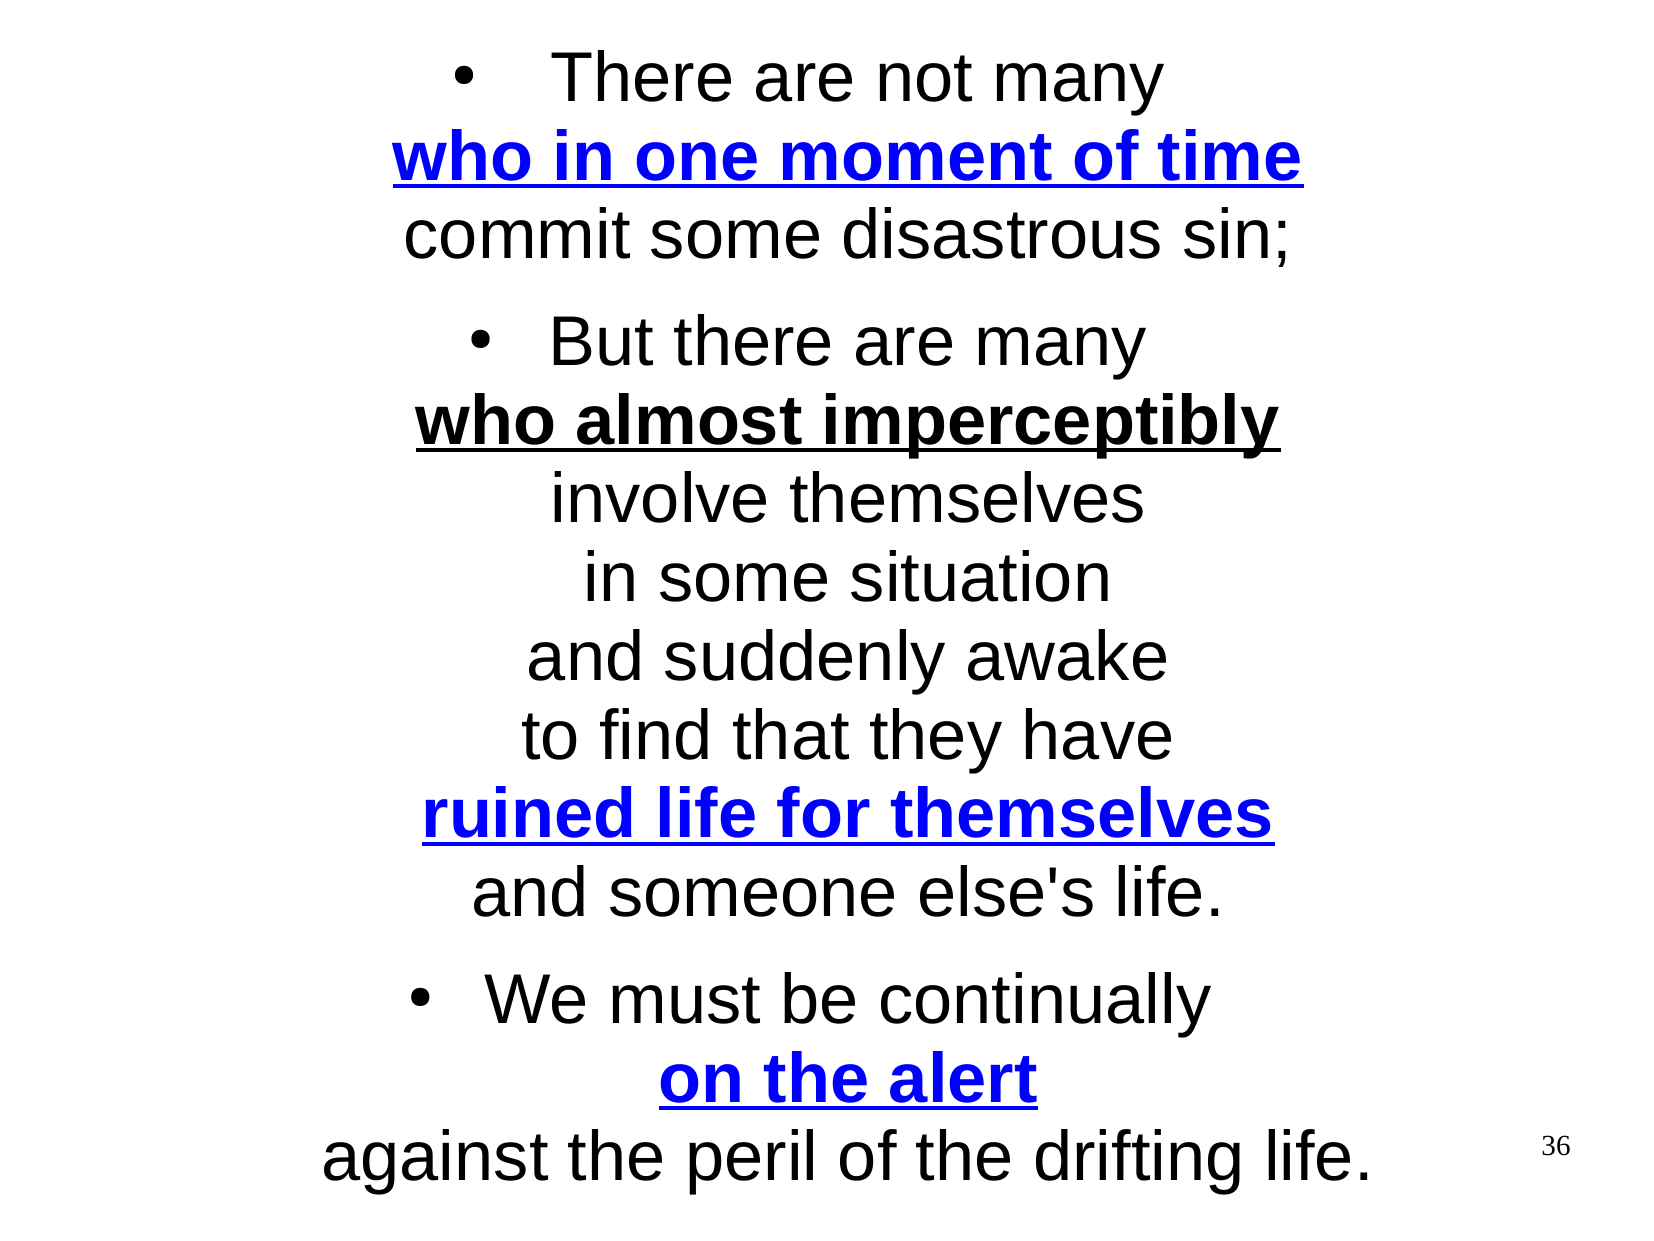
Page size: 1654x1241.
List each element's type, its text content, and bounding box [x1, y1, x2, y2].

list There are not many who in one moment of time commit some disastrous sin; But there are many who almost imperceptibly involve themselves in some situation and suddenly awake to find that they have ruined life for themselves and someone else's life. We must be continually on the alert against the peril of the drifting life. [37, 37, 1613, 1201]
